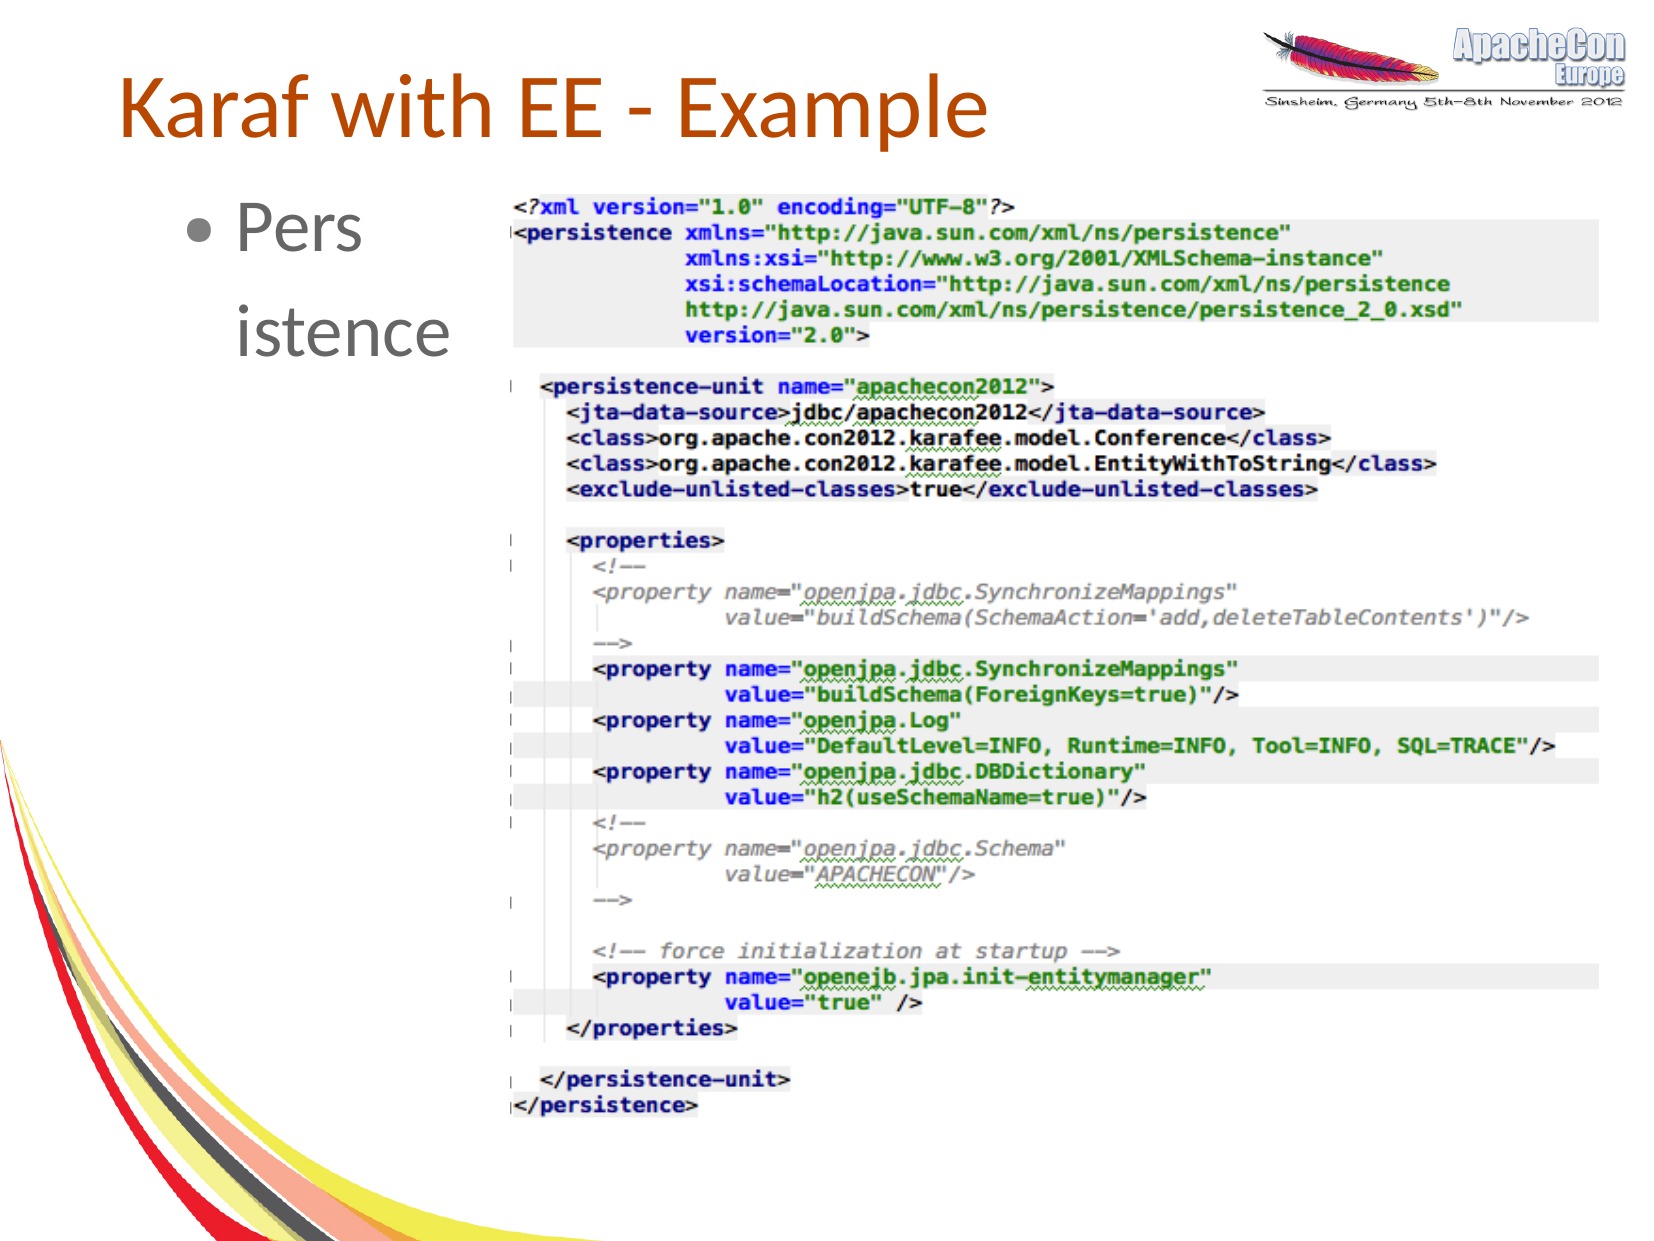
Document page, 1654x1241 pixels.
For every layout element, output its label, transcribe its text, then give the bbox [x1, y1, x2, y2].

picture [0, 0, 1654, 1241]
list Pers istence [165, 195, 510, 901]
title Karaf with EE - Example [59, 59, 1418, 171]
